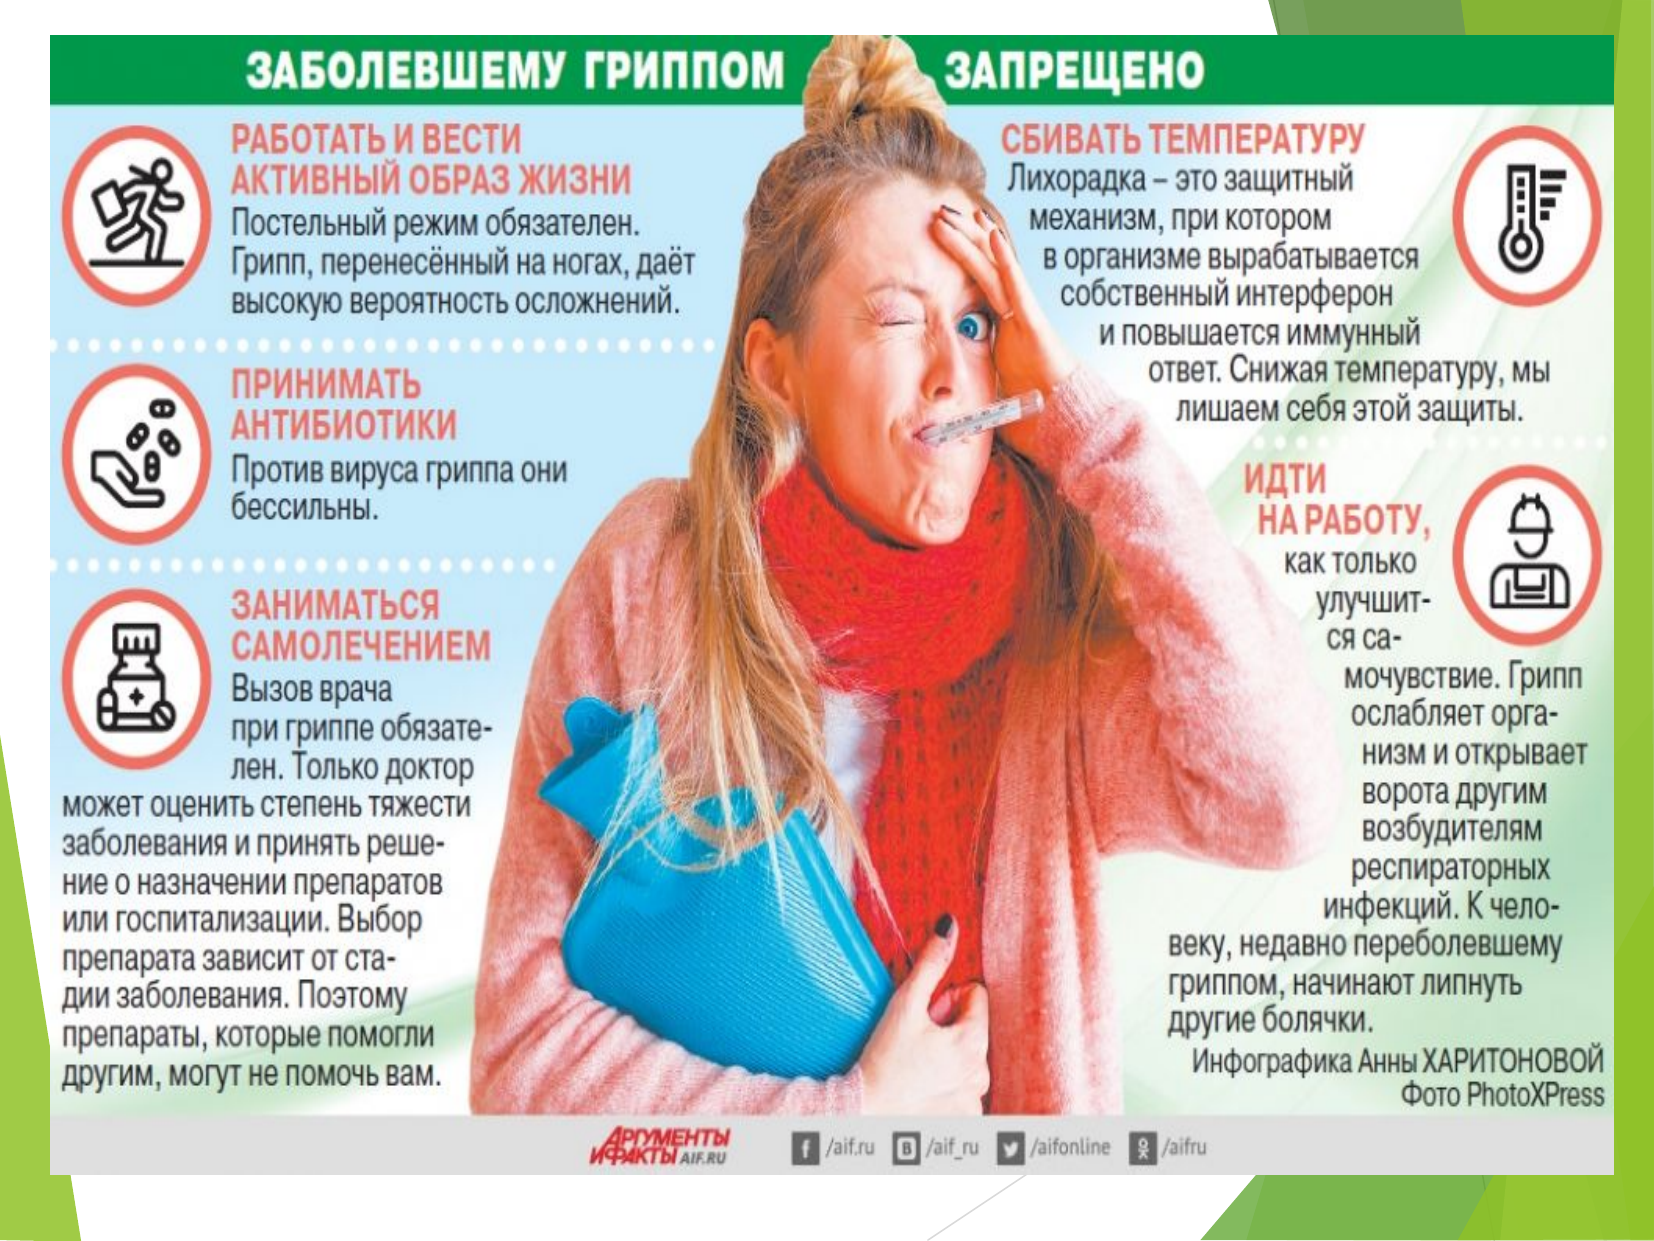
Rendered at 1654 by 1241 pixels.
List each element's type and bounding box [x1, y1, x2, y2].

picture [50, 35, 1614, 1175]
